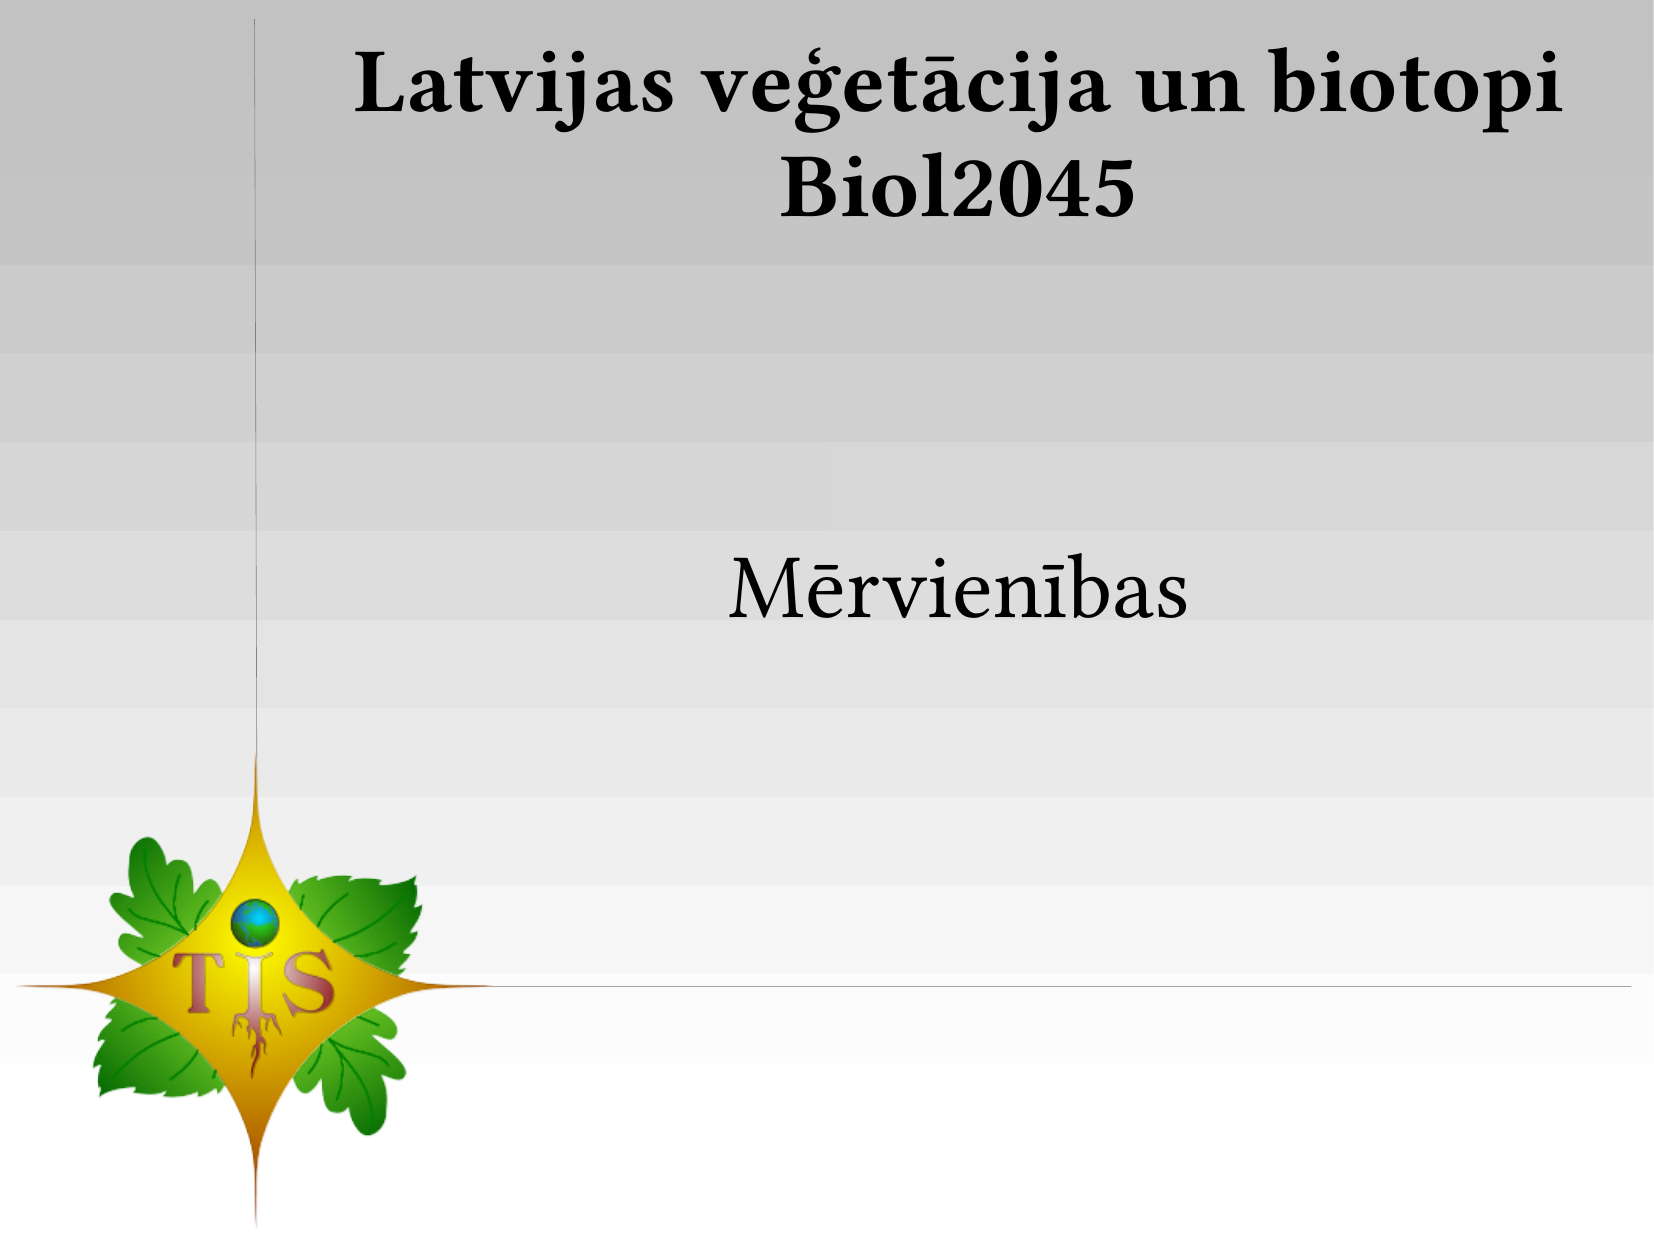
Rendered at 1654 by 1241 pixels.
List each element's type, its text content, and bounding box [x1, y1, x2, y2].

title Mērvienības [295, 314, 1625, 861]
picture [0, 0, 1654, 1241]
